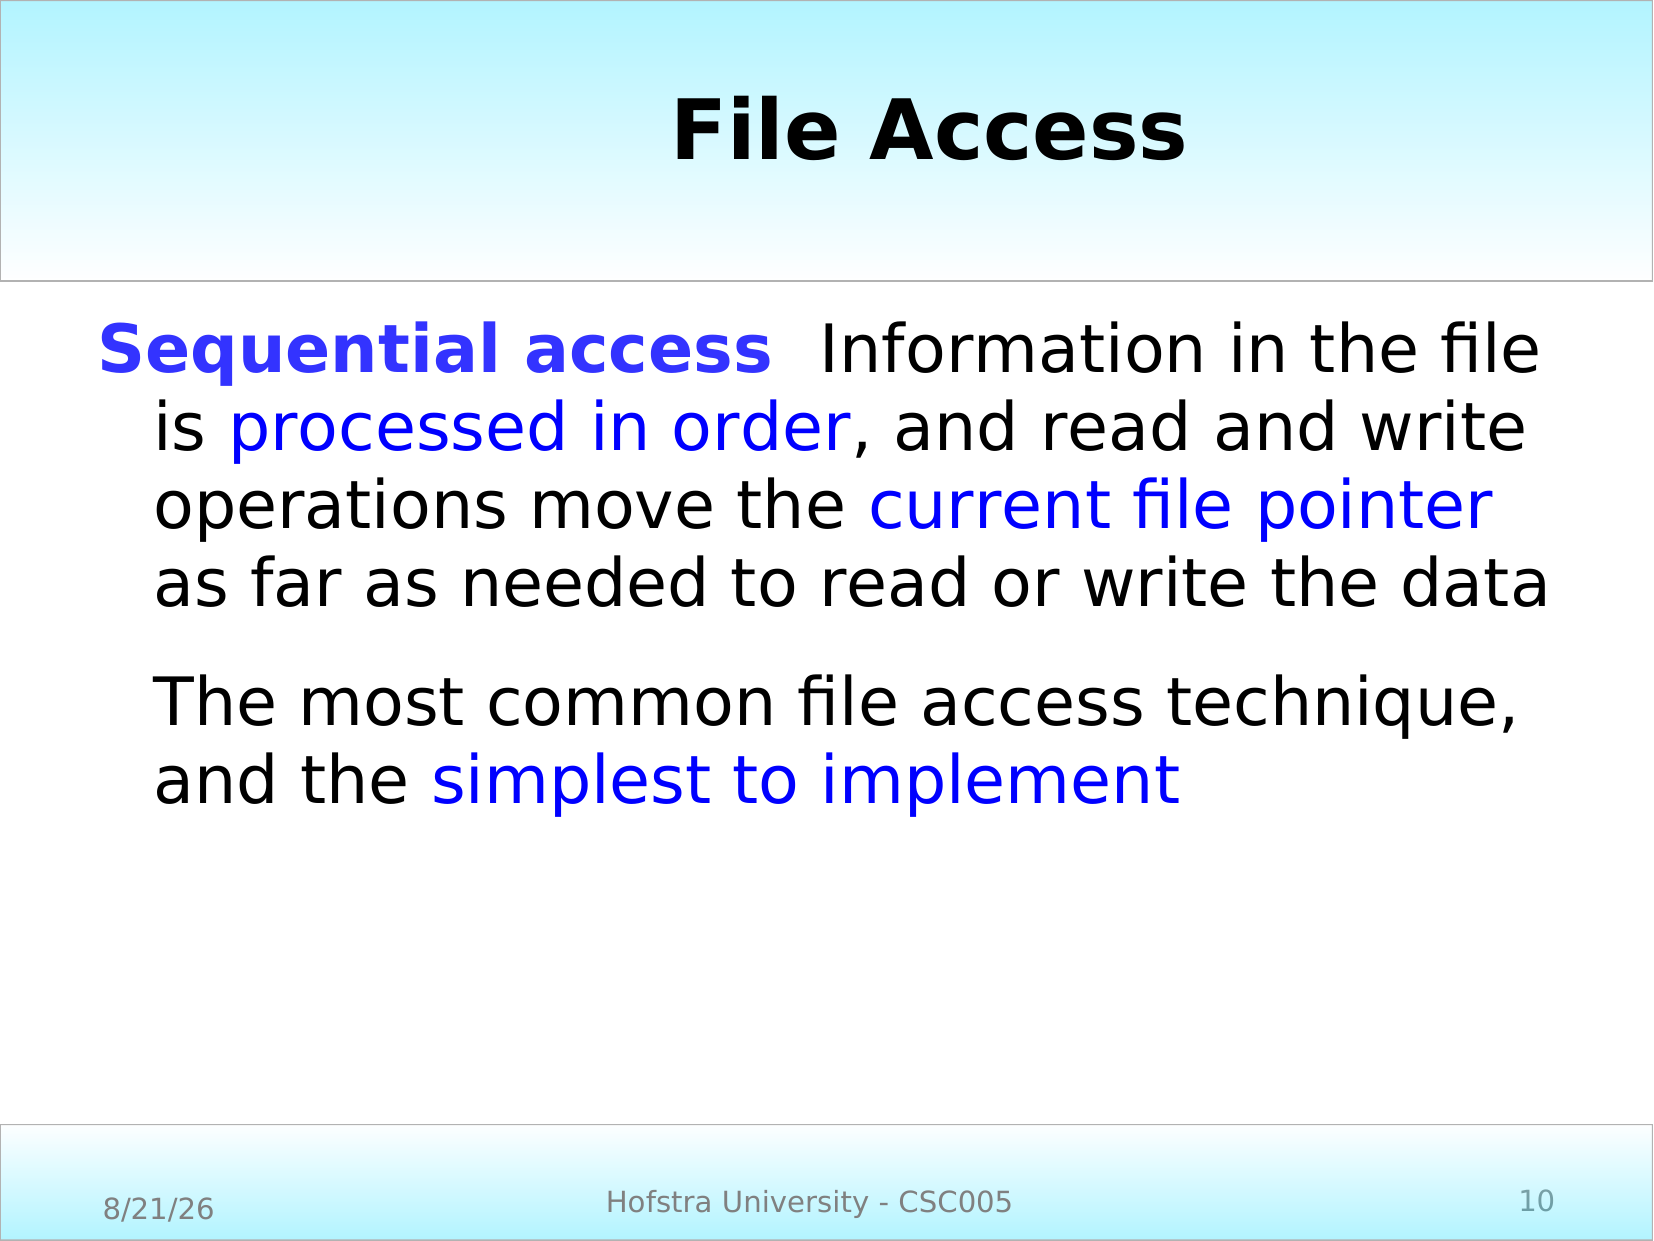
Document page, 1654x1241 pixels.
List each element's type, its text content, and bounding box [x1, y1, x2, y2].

title File Access [247, 27, 1612, 235]
list Sequential access Information in the file is processed in order, and read and write operations move the current file pointer as far as needed to read or write the data The most common file access technique, and the simplest to implement [82, 303, 1571, 1165]
